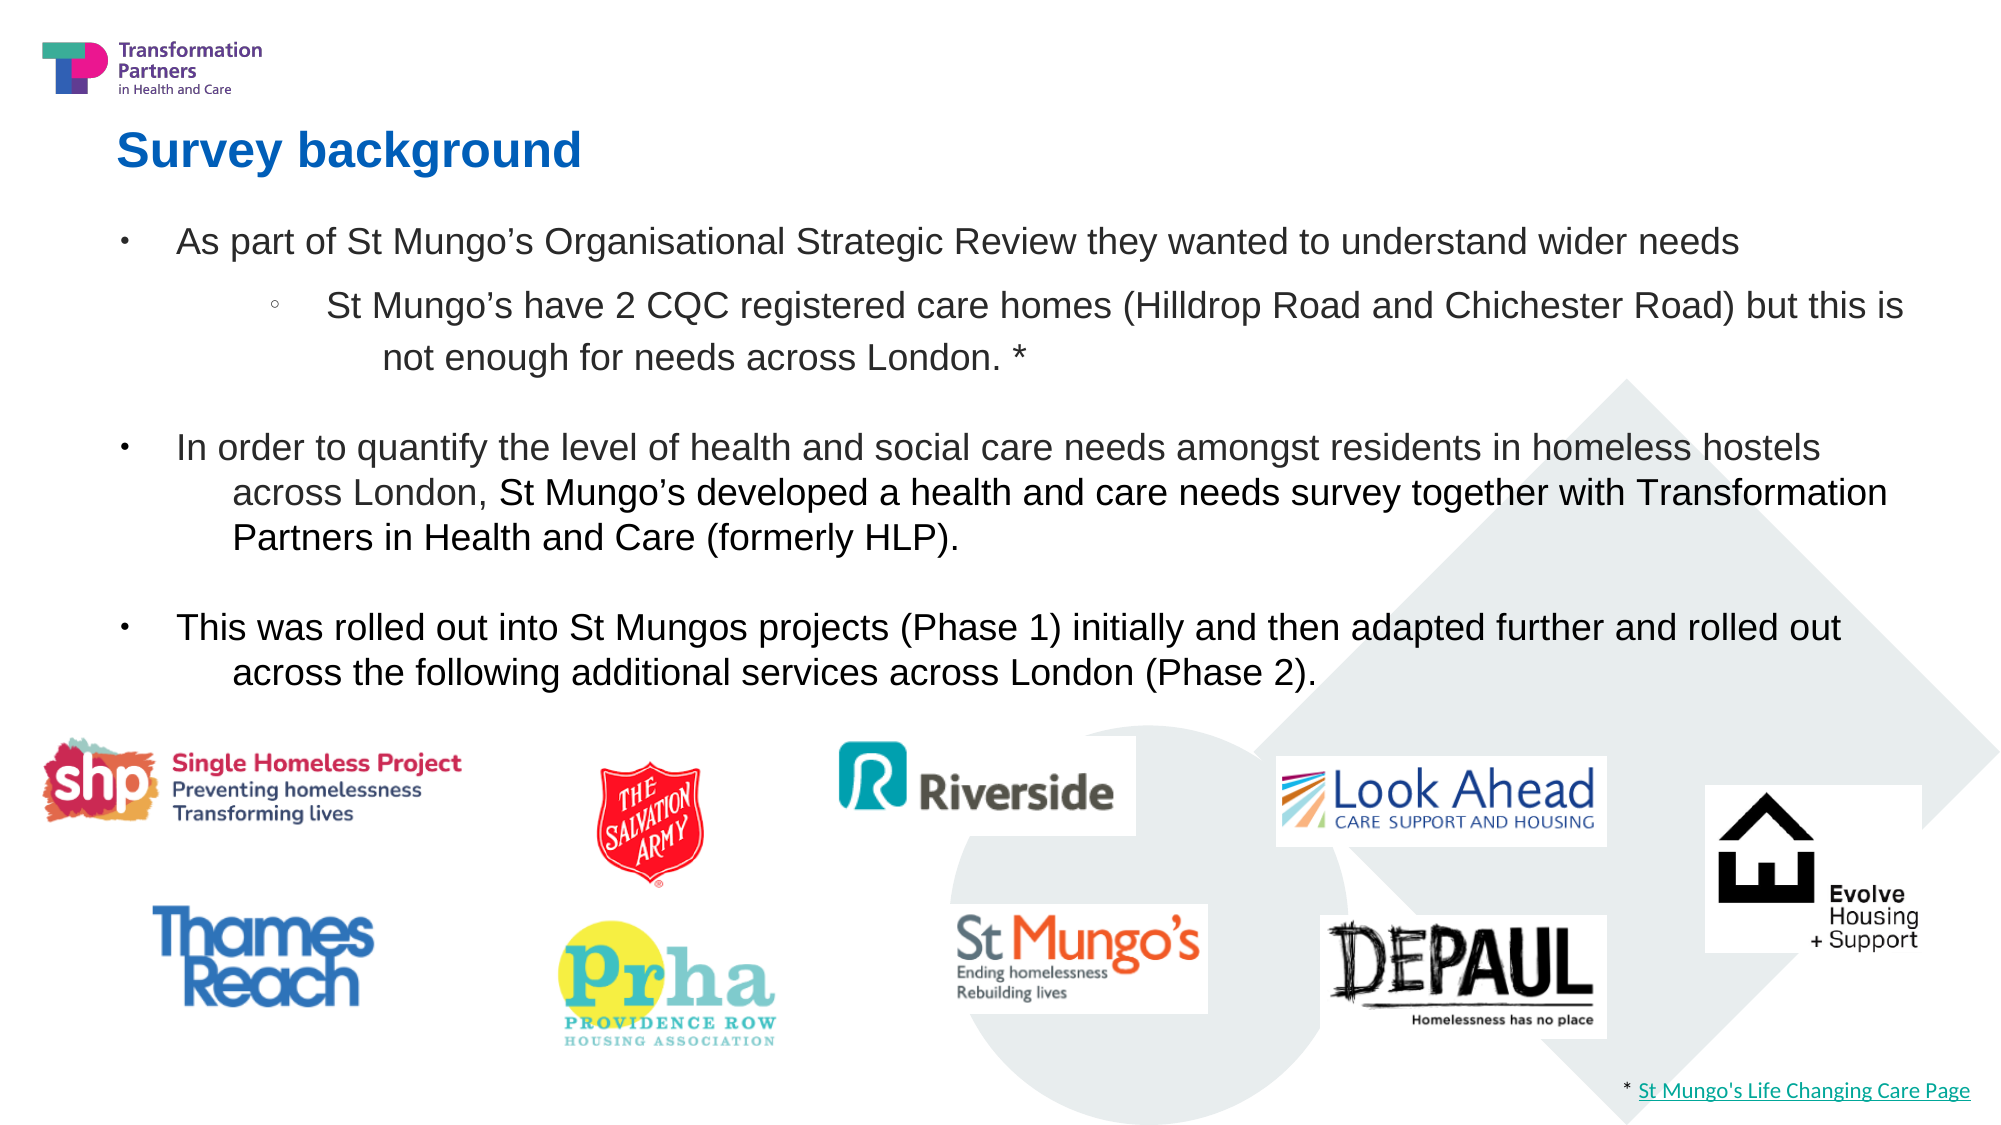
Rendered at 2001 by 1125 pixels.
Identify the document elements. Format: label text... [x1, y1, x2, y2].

picture [826, 736, 1136, 836]
picture [1276, 756, 1607, 847]
picture [1320, 916, 1607, 1039]
picture [544, 916, 785, 1058]
text_box As part of St Mungo’s Organisational Strategic Review they wanted to understand wider needs St Mungo’s have 2 CQC registered care homes (Hilldrop Road and Chichester Road) but this is not enough for needs across London. * In order to quantify the level of health and social care needs amongst residents in homeless hostels across London, St Mungo’s developed a health and care needs survey together with Transformation Partners in Health and Care (formerly HLP). This was rolled out into St Mungos projects (Phase 1) initially and then adapted further and rolled out across the following additional services across London (Phase 2). [67, 194, 1933, 726]
picture [592, 756, 708, 898]
title Survey background [101, 109, 1899, 194]
picture [32, 731, 474, 841]
picture [1705, 785, 1922, 953]
picture [945, 904, 1208, 1014]
picture [143, 897, 394, 1021]
text_box * St Mungo's Life Changing Care Page [1606, 1060, 1991, 1119]
